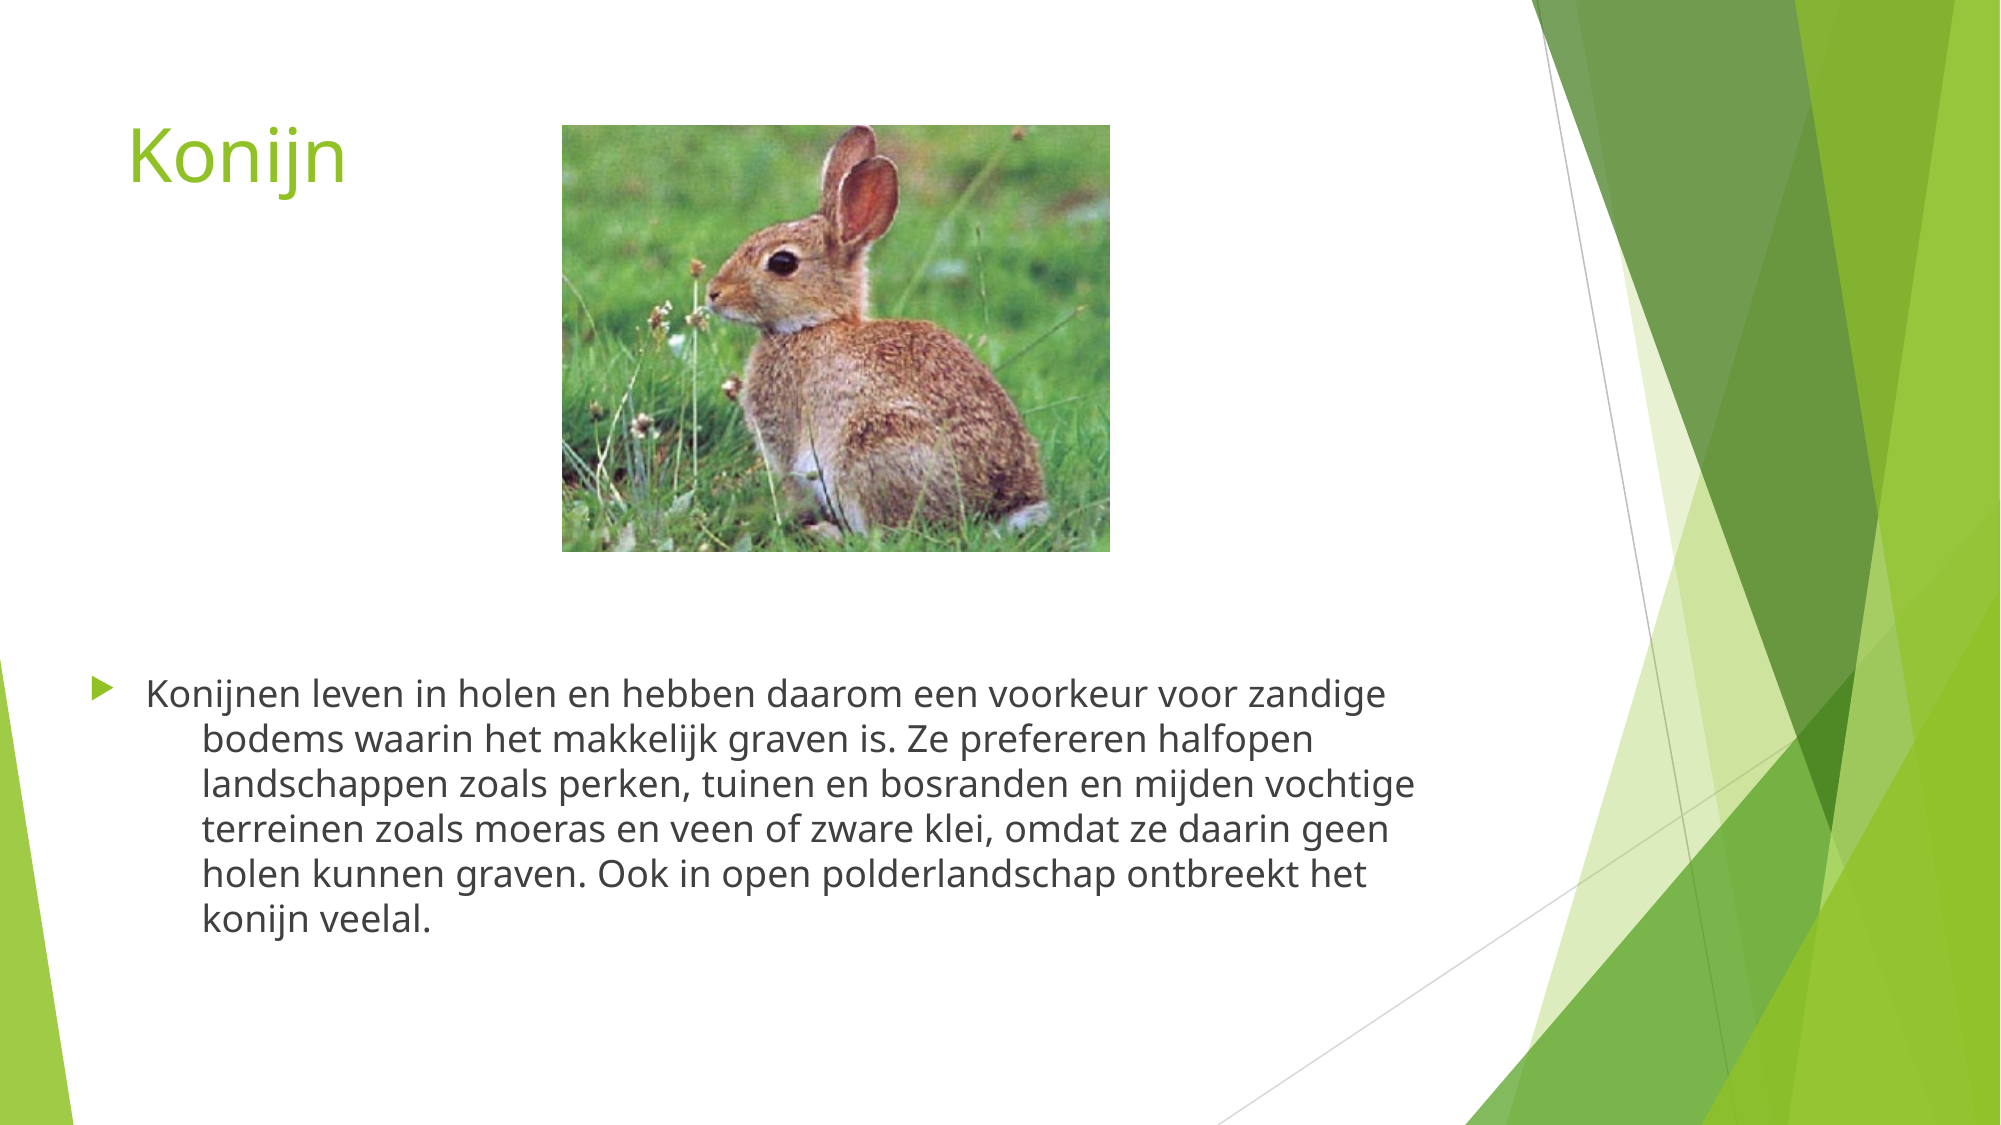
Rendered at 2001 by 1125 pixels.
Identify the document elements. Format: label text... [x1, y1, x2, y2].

list Konijnen leven in holen en hebben daarom een voorkeur voor zandige bodems waarin het makkelijk graven is. Ze prefereren halfopen landschappen zoals perken, tuinen en bosranden en mijden vochtige terreinen zoals moeras en veen of zware klei, omdat ze daarin geen holen kunnen graven. Ook in open polderlandschap ontbreekt het konijn veelal. [74, 662, 1485, 1125]
title Konijn [111, 99, 1522, 317]
picture [562, 125, 1110, 552]
